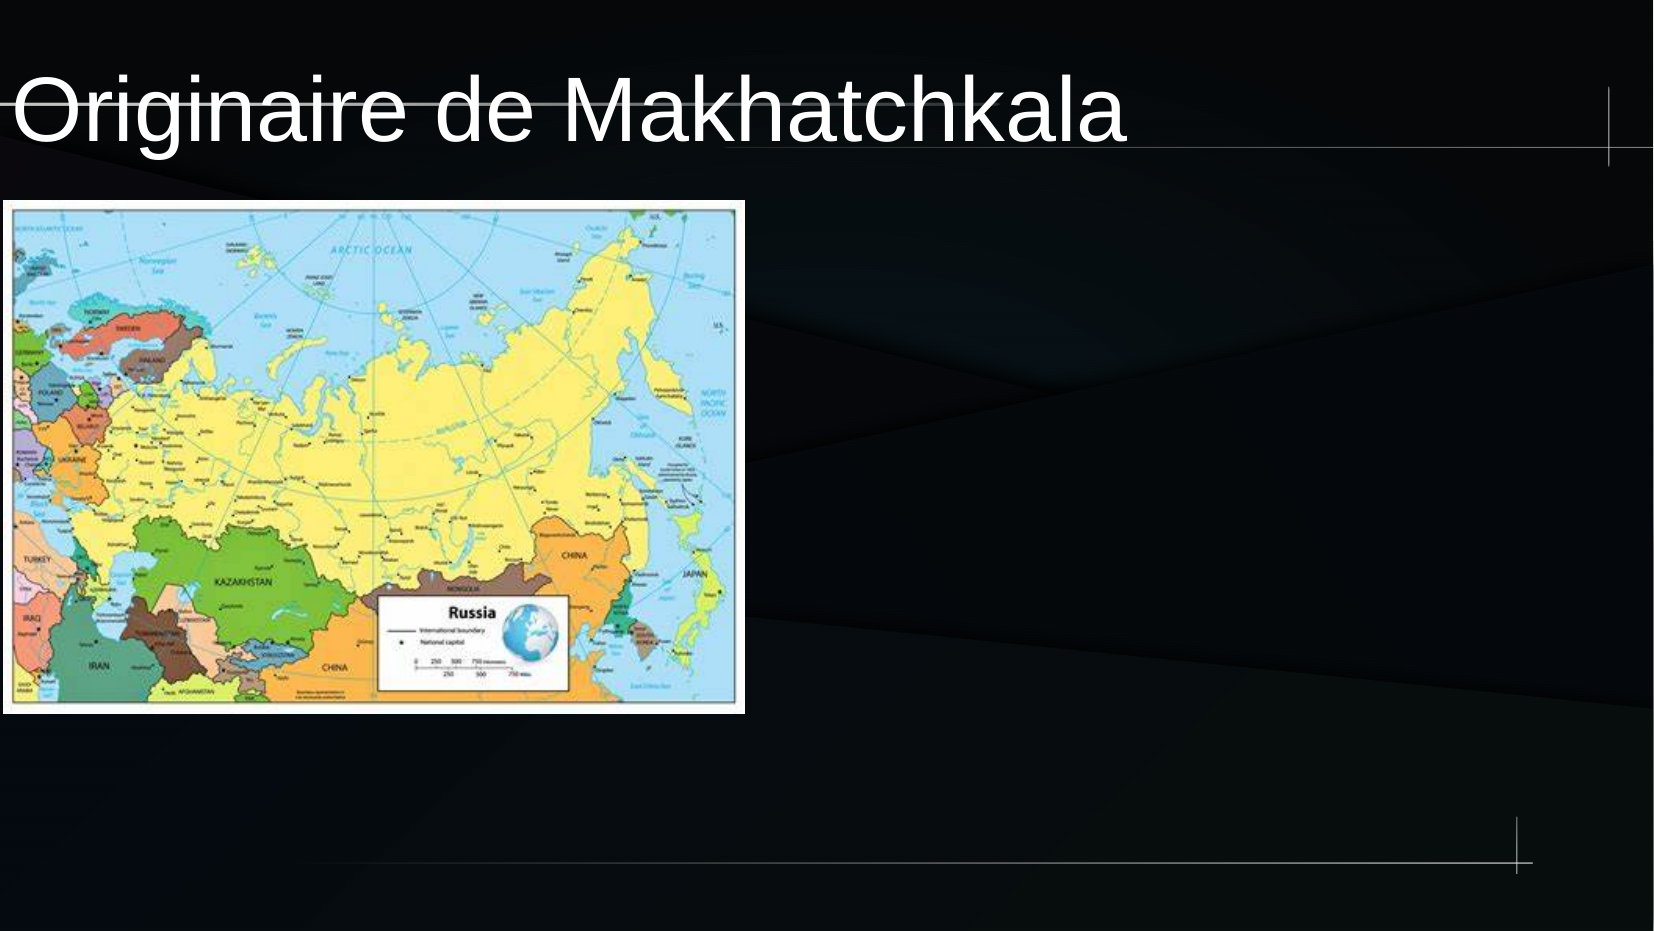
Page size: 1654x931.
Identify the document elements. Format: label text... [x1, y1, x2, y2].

title Originaire de Makhatchkala [11, 56, 1577, 164]
picture [0, 0, 1654, 931]
